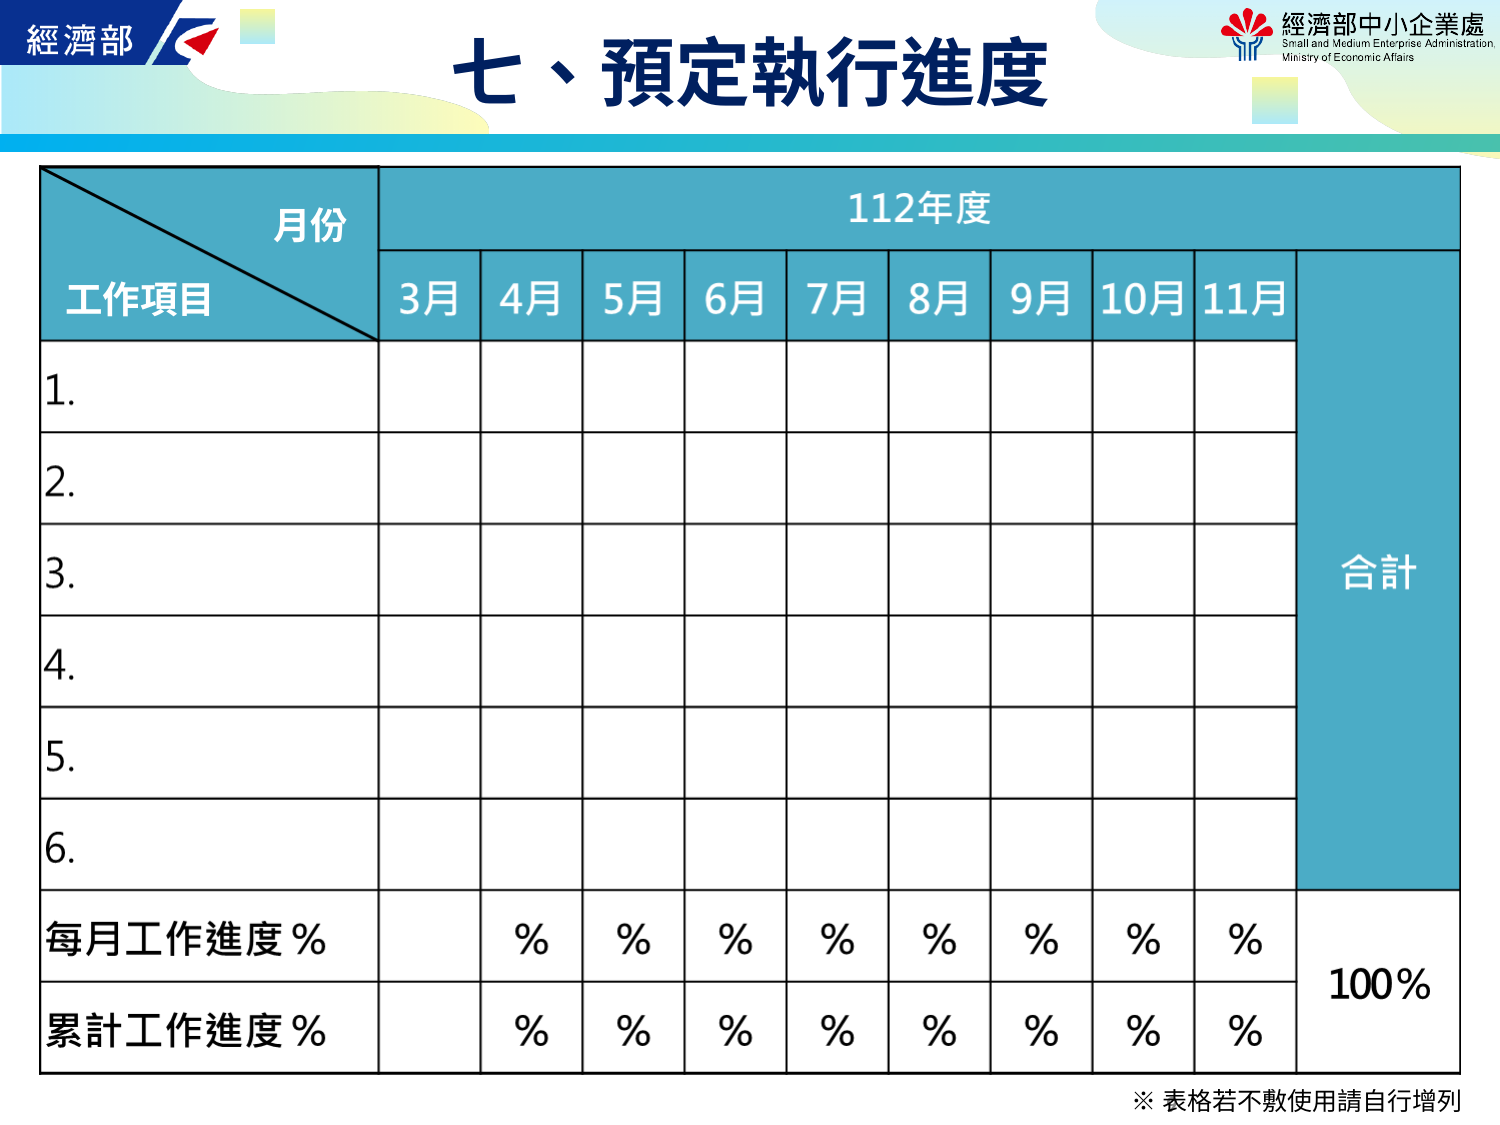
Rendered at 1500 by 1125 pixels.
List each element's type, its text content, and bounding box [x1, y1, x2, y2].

text_box ※表格若不敷使用請自行增列 [1108, 1077, 1487, 1123]
picture [39, 166, 1461, 1078]
title 七、預定執行進度 [0, 0, 1500, 142]
text_box 8 [1150, 1073, 1500, 1125]
text_box 工作項目 [22, 268, 241, 330]
text_box 月份 [240, 195, 370, 256]
